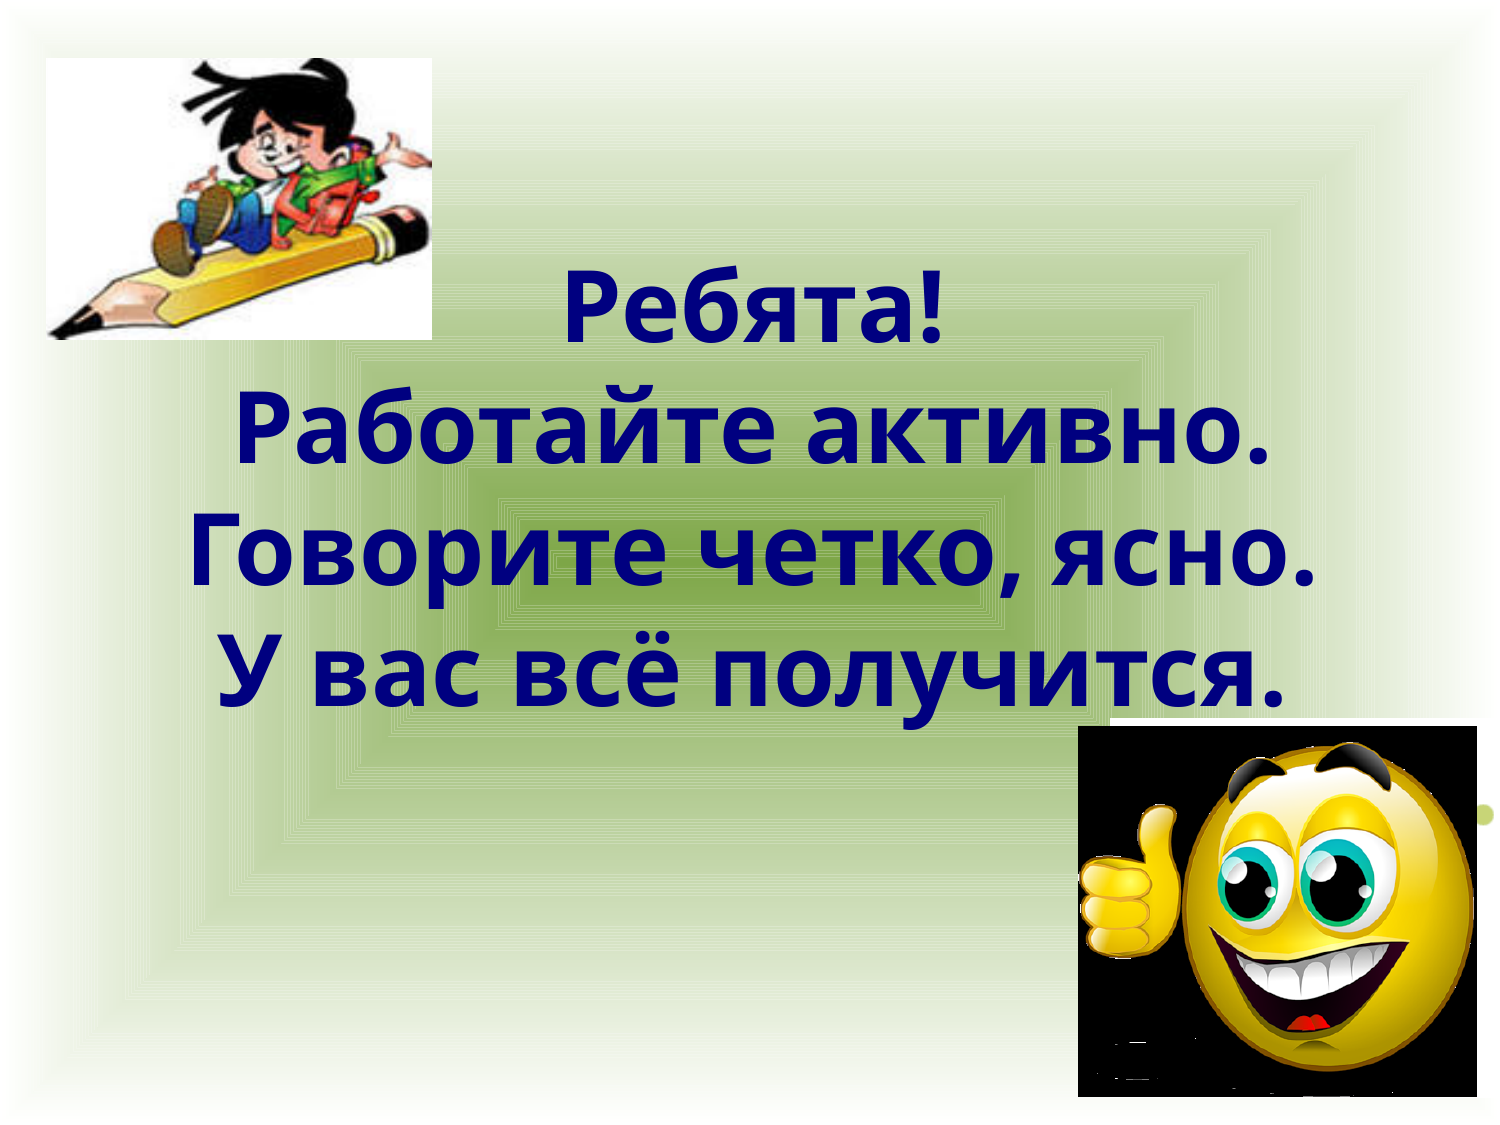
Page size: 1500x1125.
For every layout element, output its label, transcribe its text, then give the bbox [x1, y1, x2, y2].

picture [1078, 726, 1477, 1097]
text_box Ребята! Работайте активно. Говорите четко, ясно. У вас всё получится. [29, 164, 1477, 804]
picture [46, 58, 432, 340]
